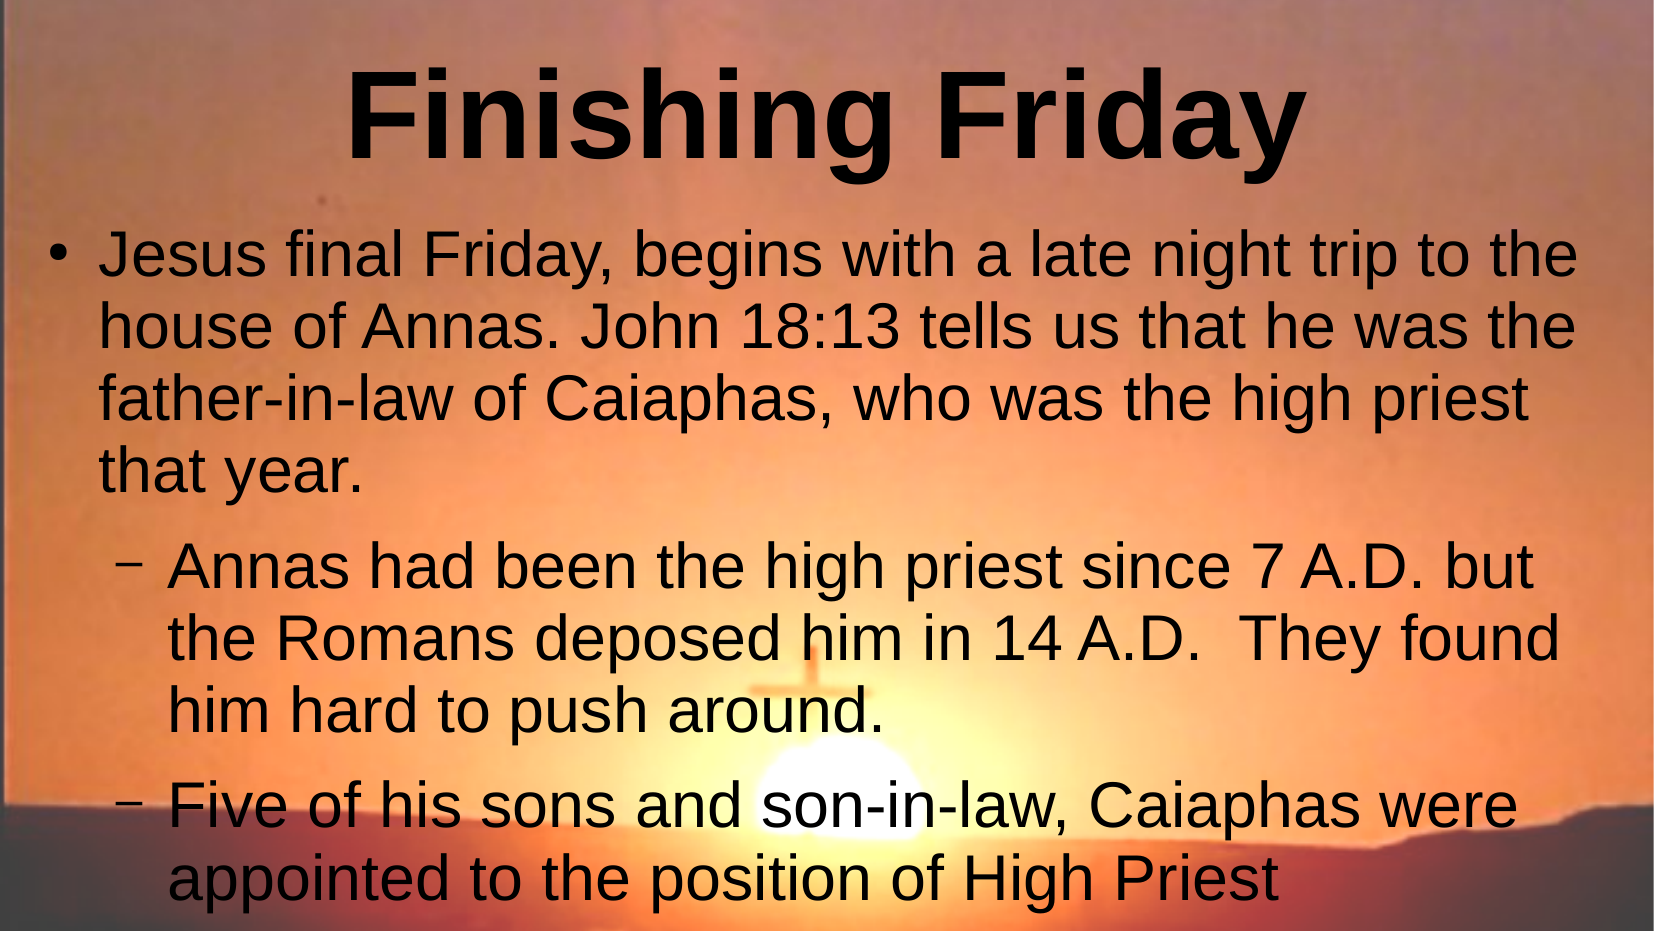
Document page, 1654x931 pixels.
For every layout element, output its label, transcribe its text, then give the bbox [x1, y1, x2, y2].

list Jesus final Friday, begins with a late night trip to the house of Annas. John 18:13 tells us that he was the father-in-law of Caiaphas, who was the high priest that year. Annas had been the high priest since 7 A.D. but the Romans deposed him in 14 A.D. They found him hard to push around. Five of his sons and son-in-law, Caiaphas were appointed to the position of High Priest [30, 217, 1636, 916]
title Finishing Friday [82, 37, 1571, 193]
picture [0, 0, 1654, 931]
